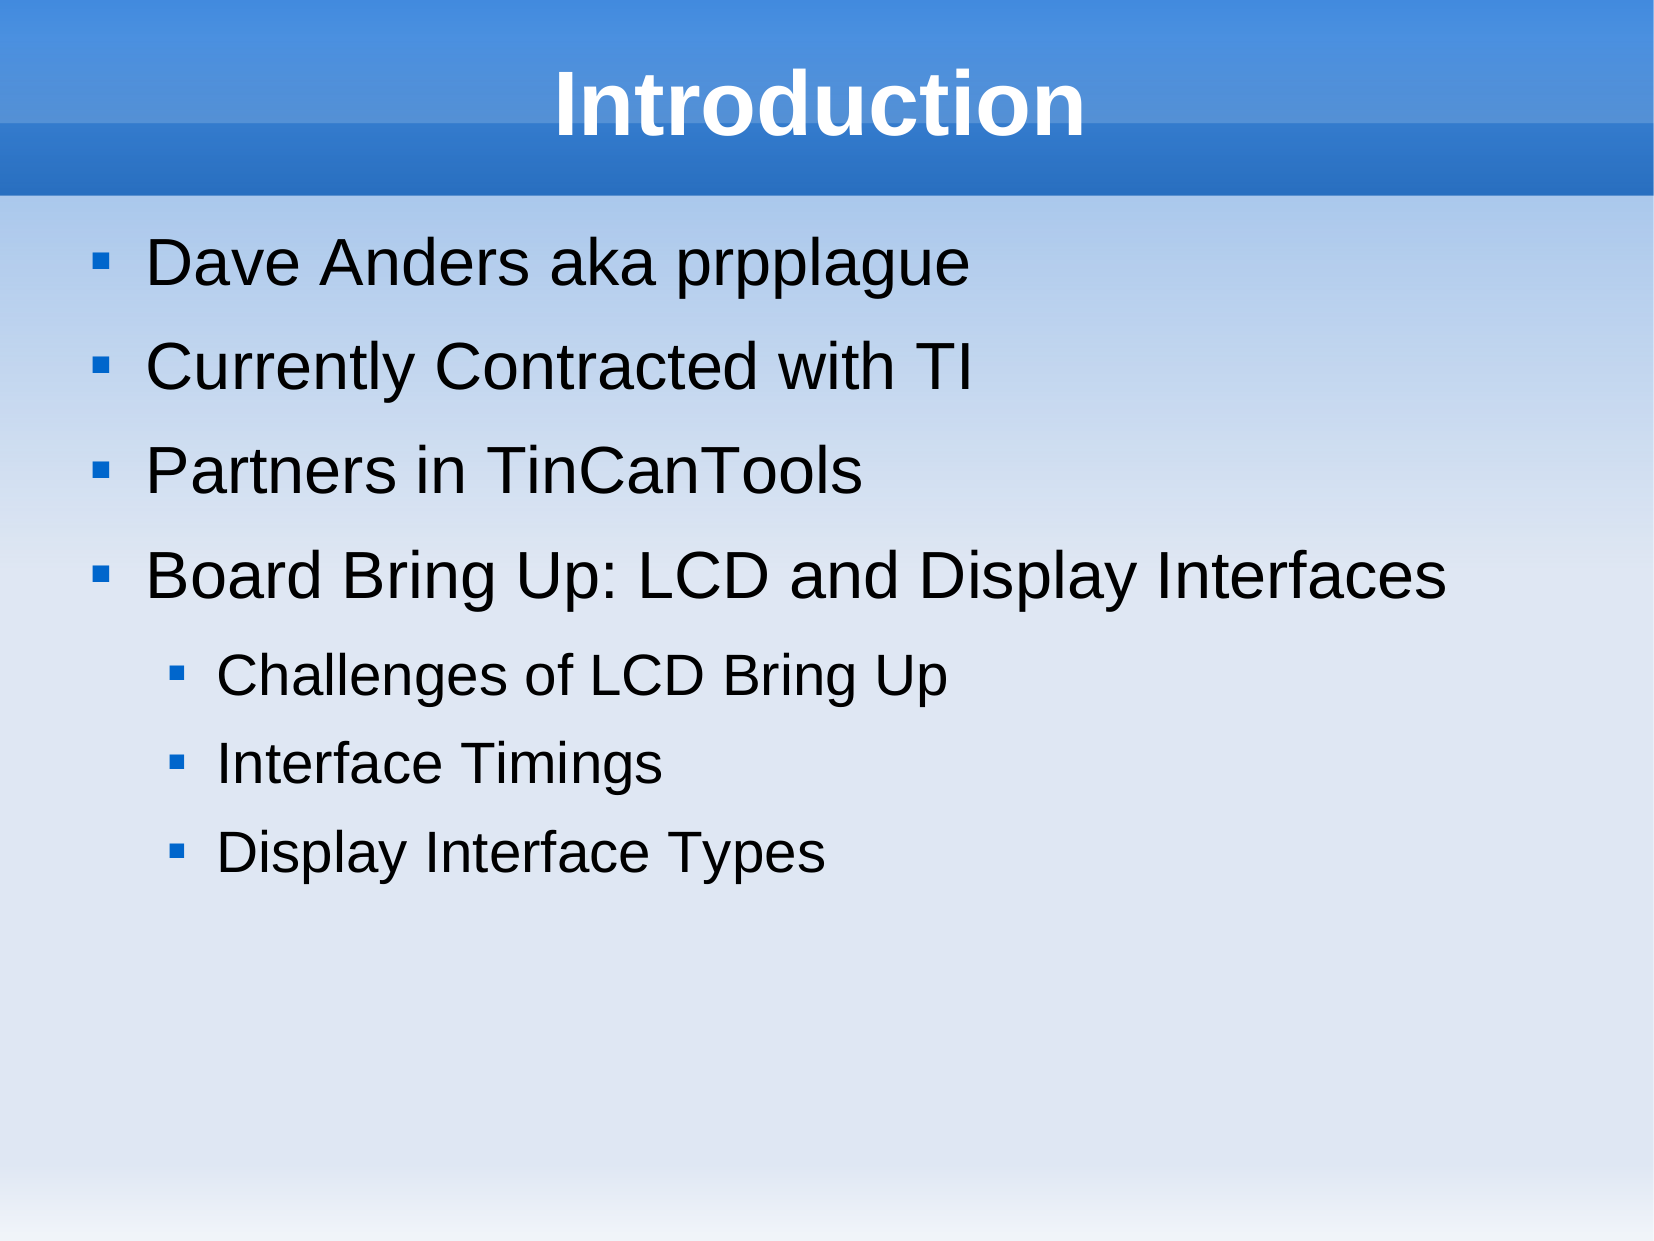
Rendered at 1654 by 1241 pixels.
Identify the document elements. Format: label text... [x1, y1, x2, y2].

title Introduction [76, 0, 1565, 208]
list Dave Anders aka prpplague Currently Contracted with TI Partners in TinCanTools Board Bring Up: LCD and Display Interfaces Challenges of LCD Bring Up Interface Timings Display Interface Types [75, 225, 1564, 1044]
picture [0, 0, 1654, 1241]
